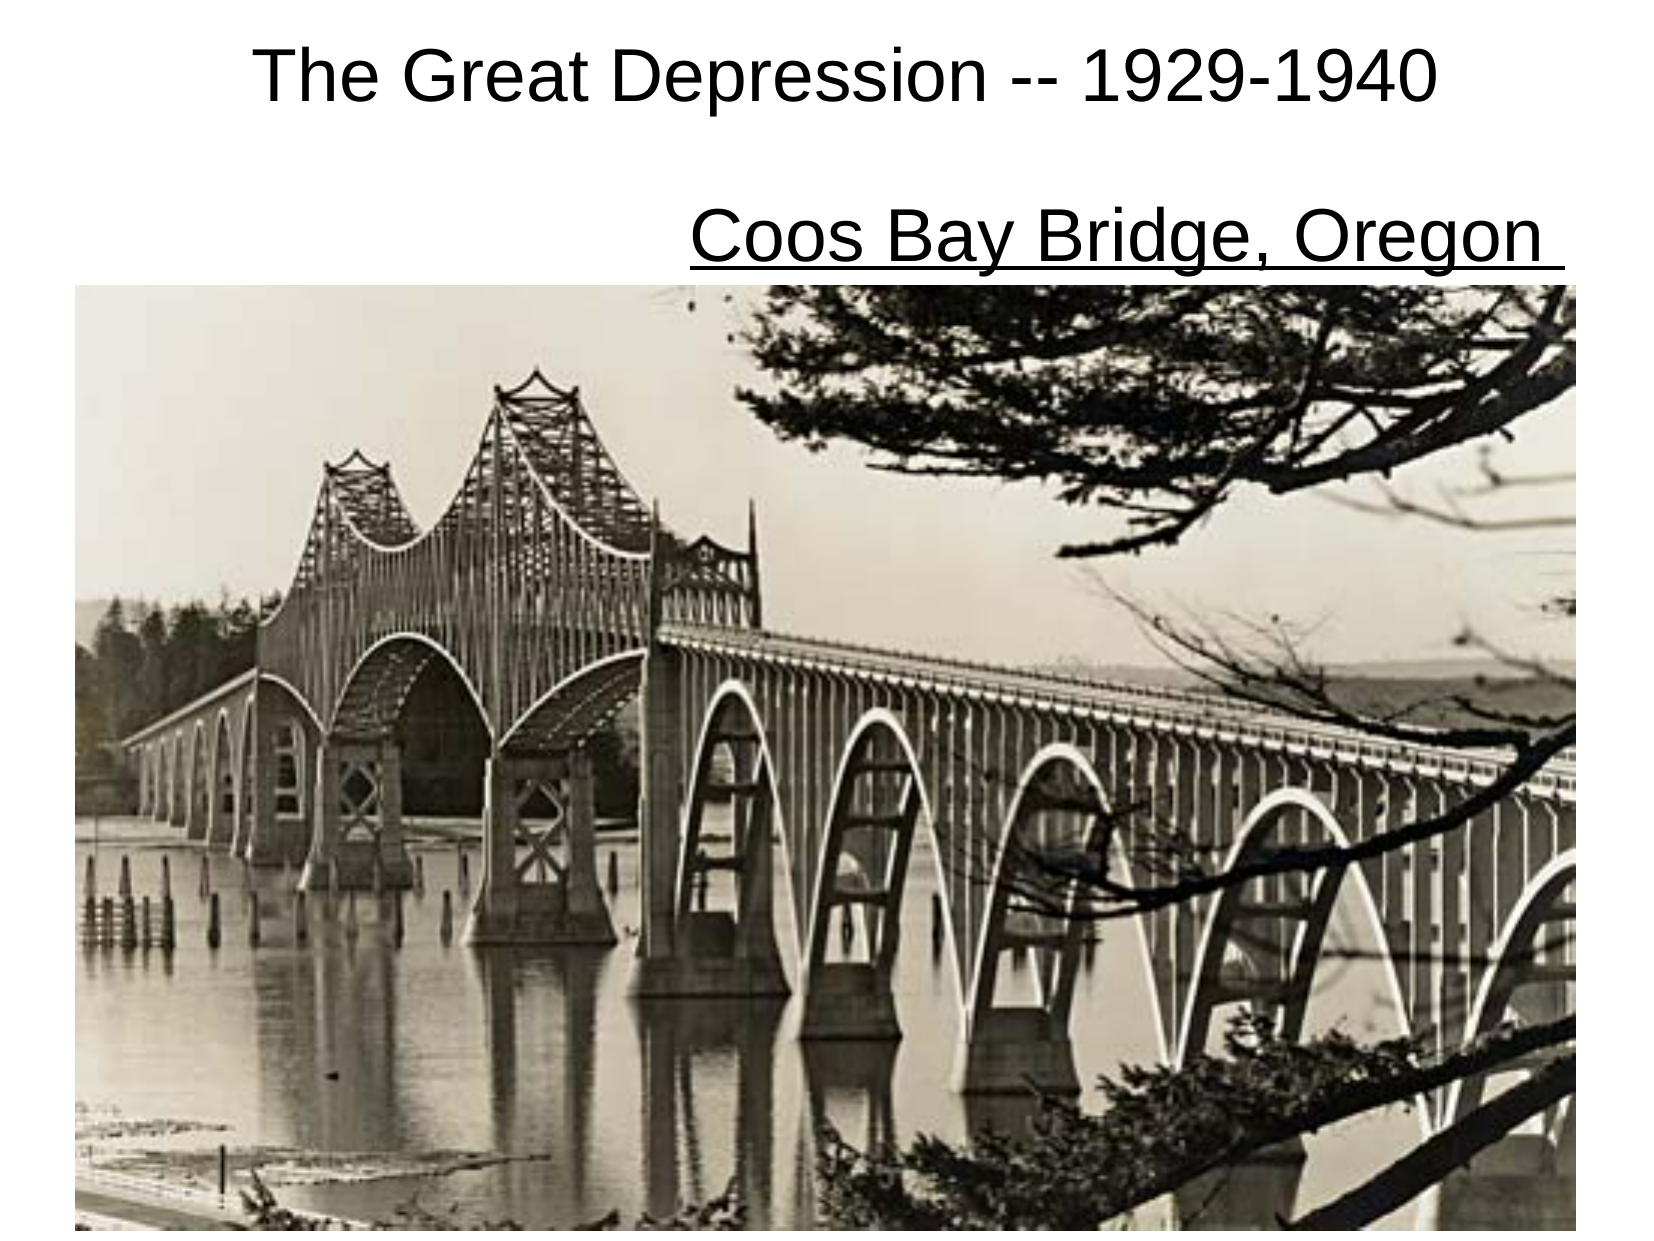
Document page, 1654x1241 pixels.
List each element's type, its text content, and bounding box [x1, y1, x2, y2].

picture [75, 285, 1576, 1231]
text_box Coos Bay Bridge, Oregon [60, 185, 1581, 285]
text_box The Great Depression -- 1929-1940 [76, 26, 1616, 126]
